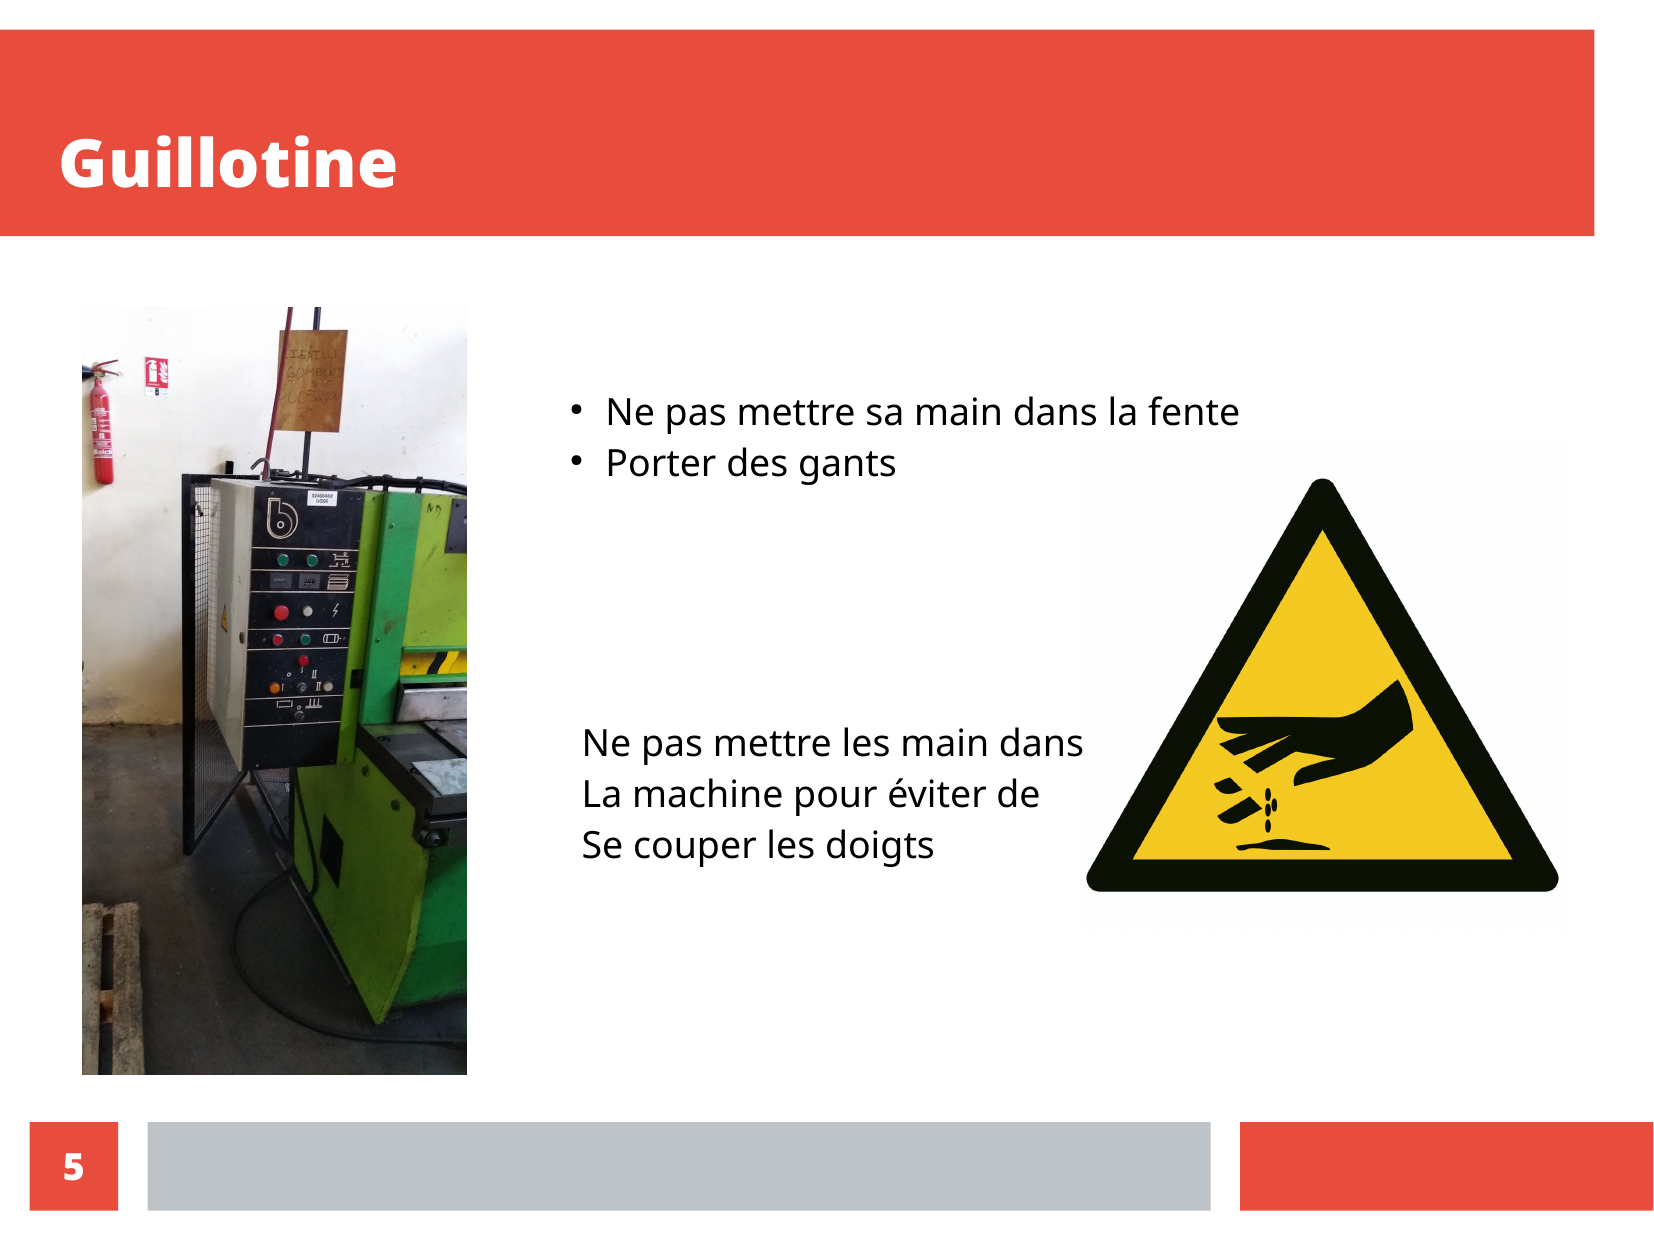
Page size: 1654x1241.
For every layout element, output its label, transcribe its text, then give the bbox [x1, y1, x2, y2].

picture [1074, 436, 1571, 934]
title Guillotine [59, 59, 1595, 207]
text_box Ne pas mettre les main dans La machine pour éviter de Se couper les doigts [566, 708, 1037, 866]
picture [82, 307, 467, 1075]
text_box Ne pas mettre sa main dans la fente Porter des gants [555, 377, 1175, 488]
